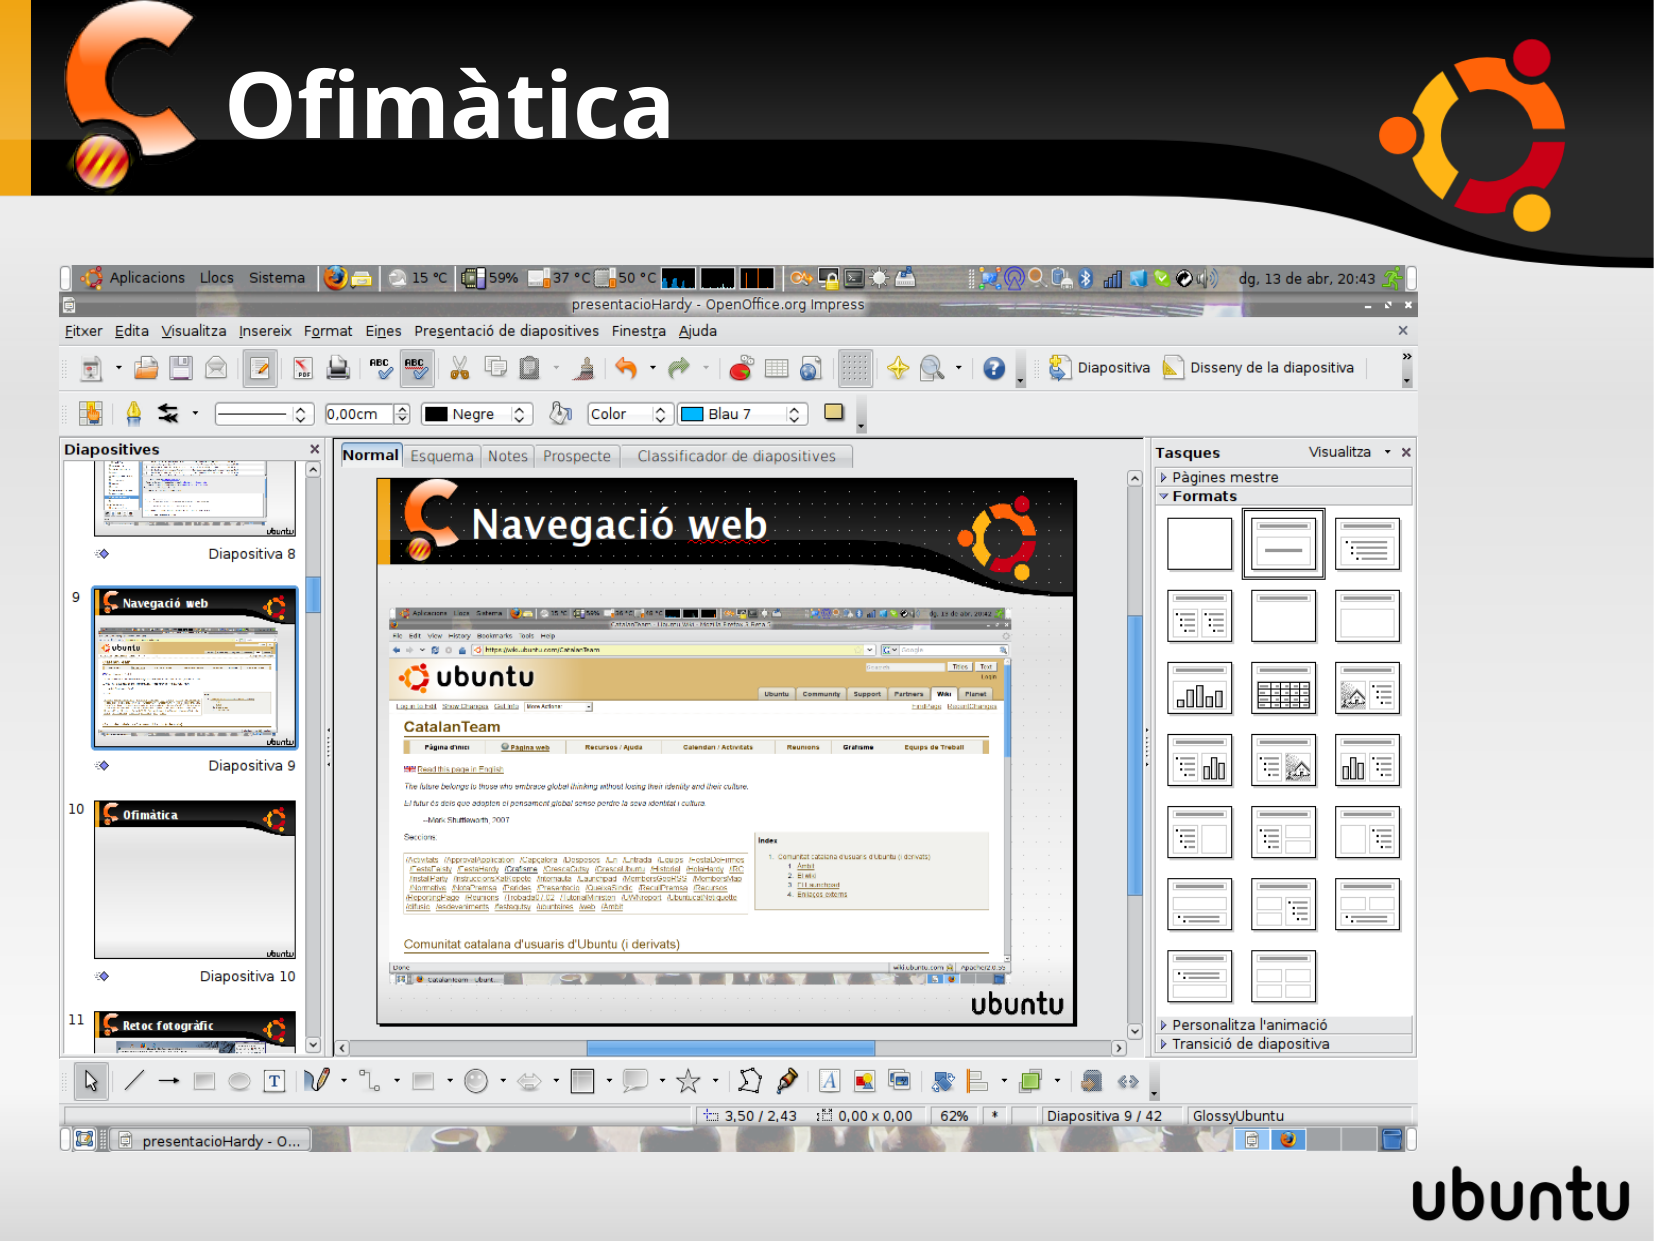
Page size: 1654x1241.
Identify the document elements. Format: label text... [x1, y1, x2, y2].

title Ofimàtica [76, 0, 1565, 208]
picture [0, 0, 1654, 1241]
